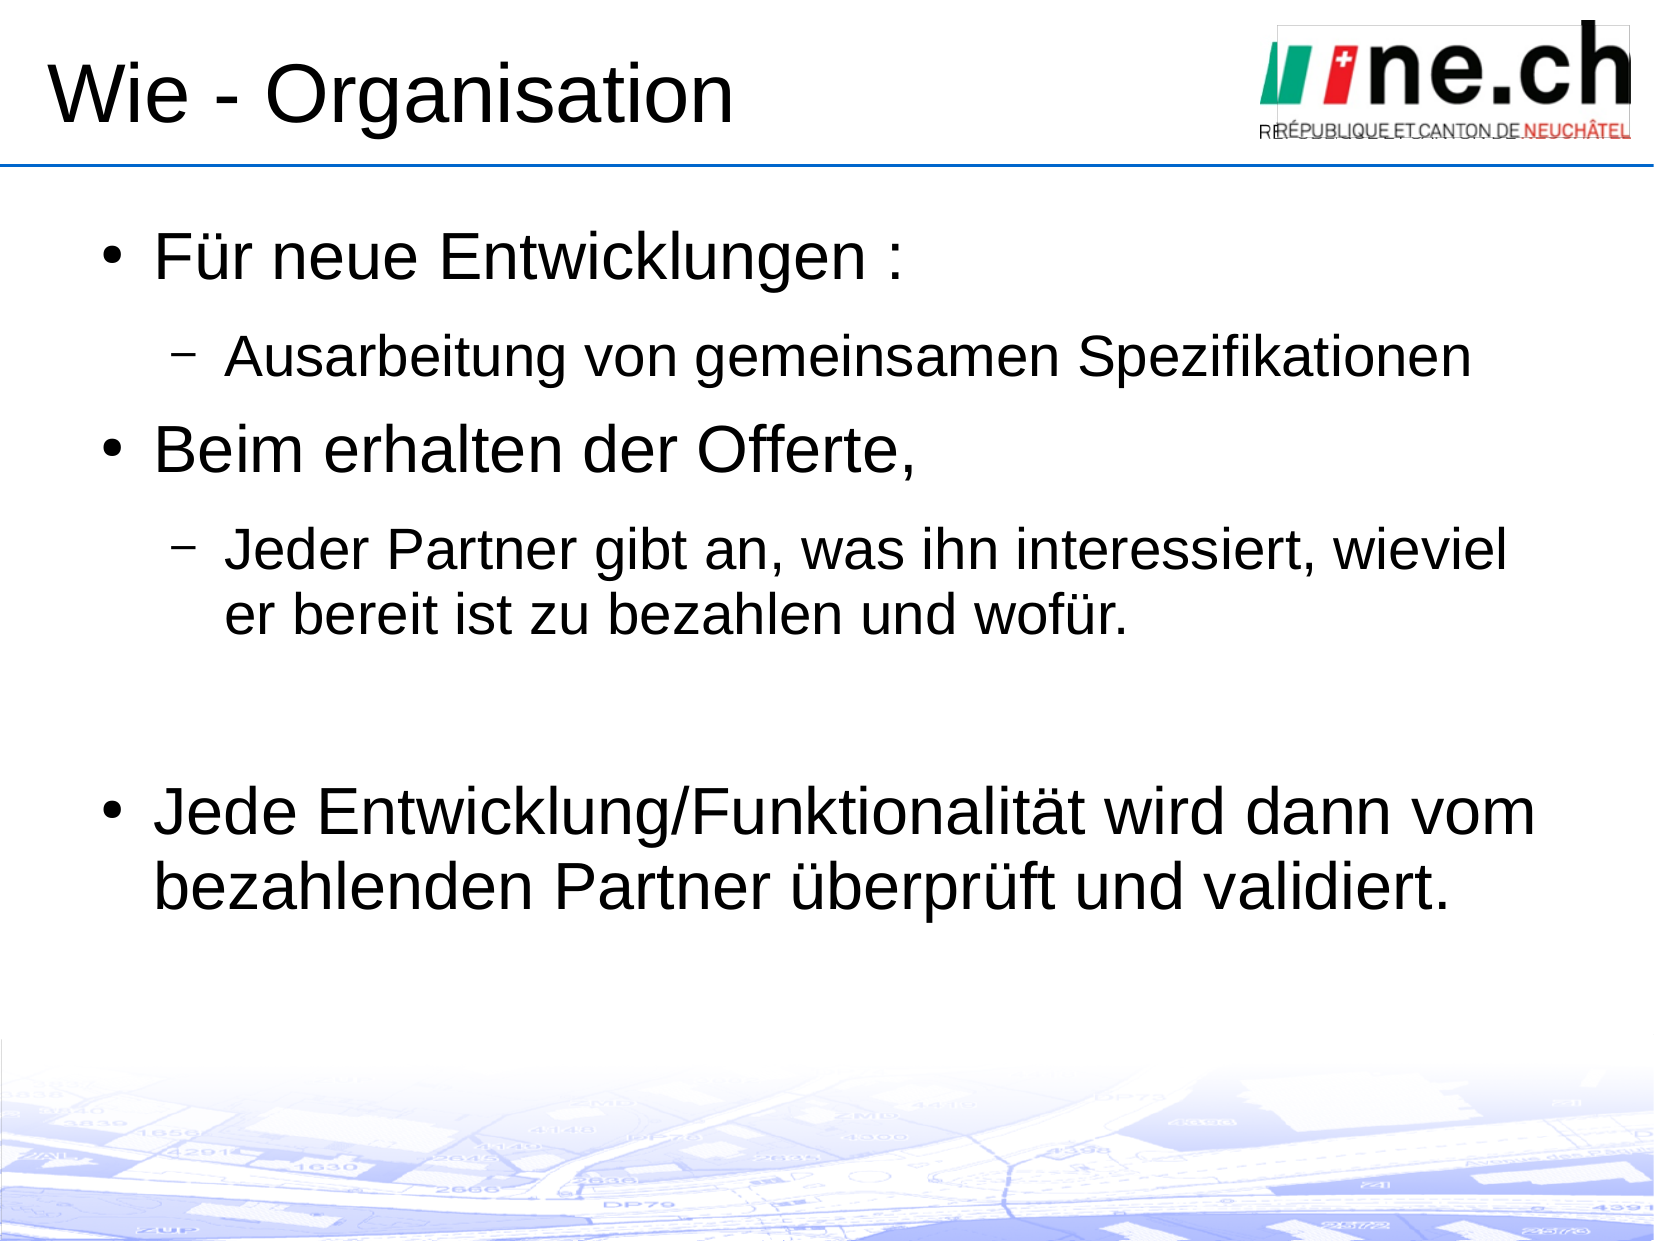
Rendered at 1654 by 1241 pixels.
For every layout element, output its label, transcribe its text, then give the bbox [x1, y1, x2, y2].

picture [1536, 24, 1631, 139]
list Für neue Entwicklungen : Ausarbeitung von gemeinsamen Spezifikationen Beim erhalten der Offerte, Jeder Partner gibt an, was ihn interessiert, wieviel er bereit ist zu bezahlen und wofür. Jede Entwicklung/Funktionalität wird dann vom bezahlenden Partner überprüft und validiert. [82, 219, 1571, 939]
title Wie - Organisation [47, 0, 1536, 198]
picture [0, 1040, 1654, 1241]
